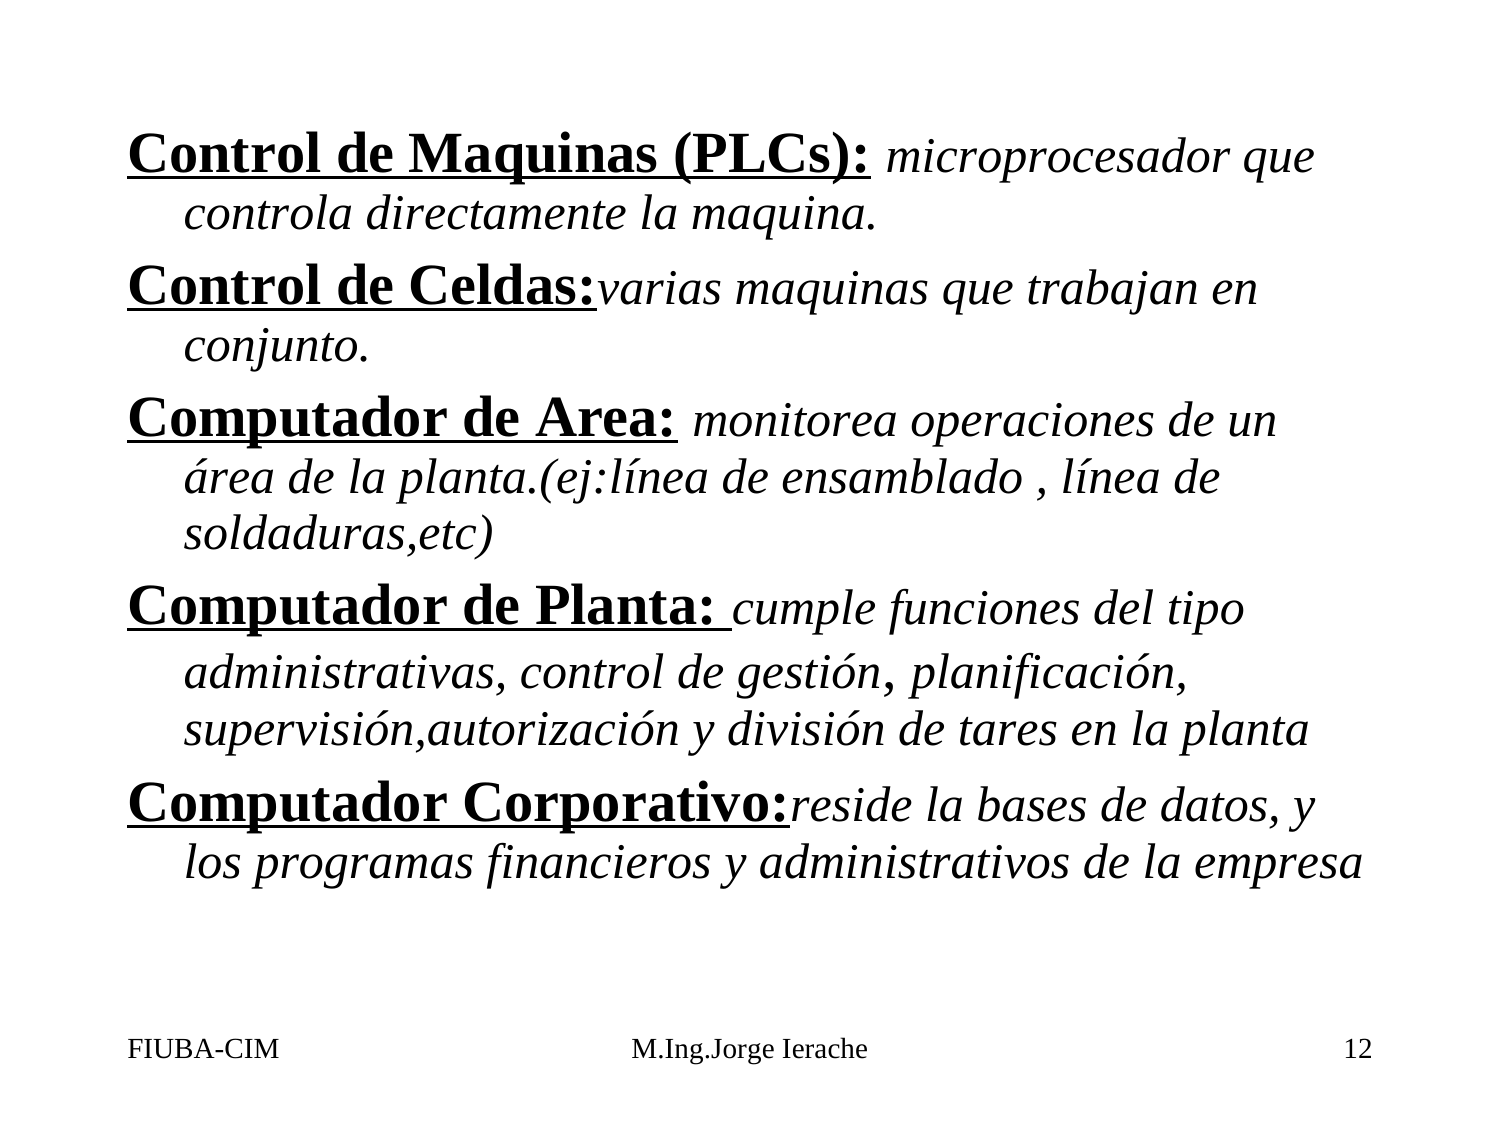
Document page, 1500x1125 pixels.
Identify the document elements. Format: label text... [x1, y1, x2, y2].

list Control de Maquinas (PLCs): microprocesador que controla directamente la maquina. Control de Celdas:varias maquinas que trabajan en conjunto. Computador de Area: monitorea operaciones de un área de la planta.(ej:línea de ensamblado , línea de soldaduras,etc) Computador de Planta: cumple funciones del tipo administrativas, control de gestión, planificación, supervisión,autorización y división de tares en la planta Computador Corporativo:reside la bases de datos, y los programas financieros y administrativos de la empresa [112, 112, 1388, 1013]
